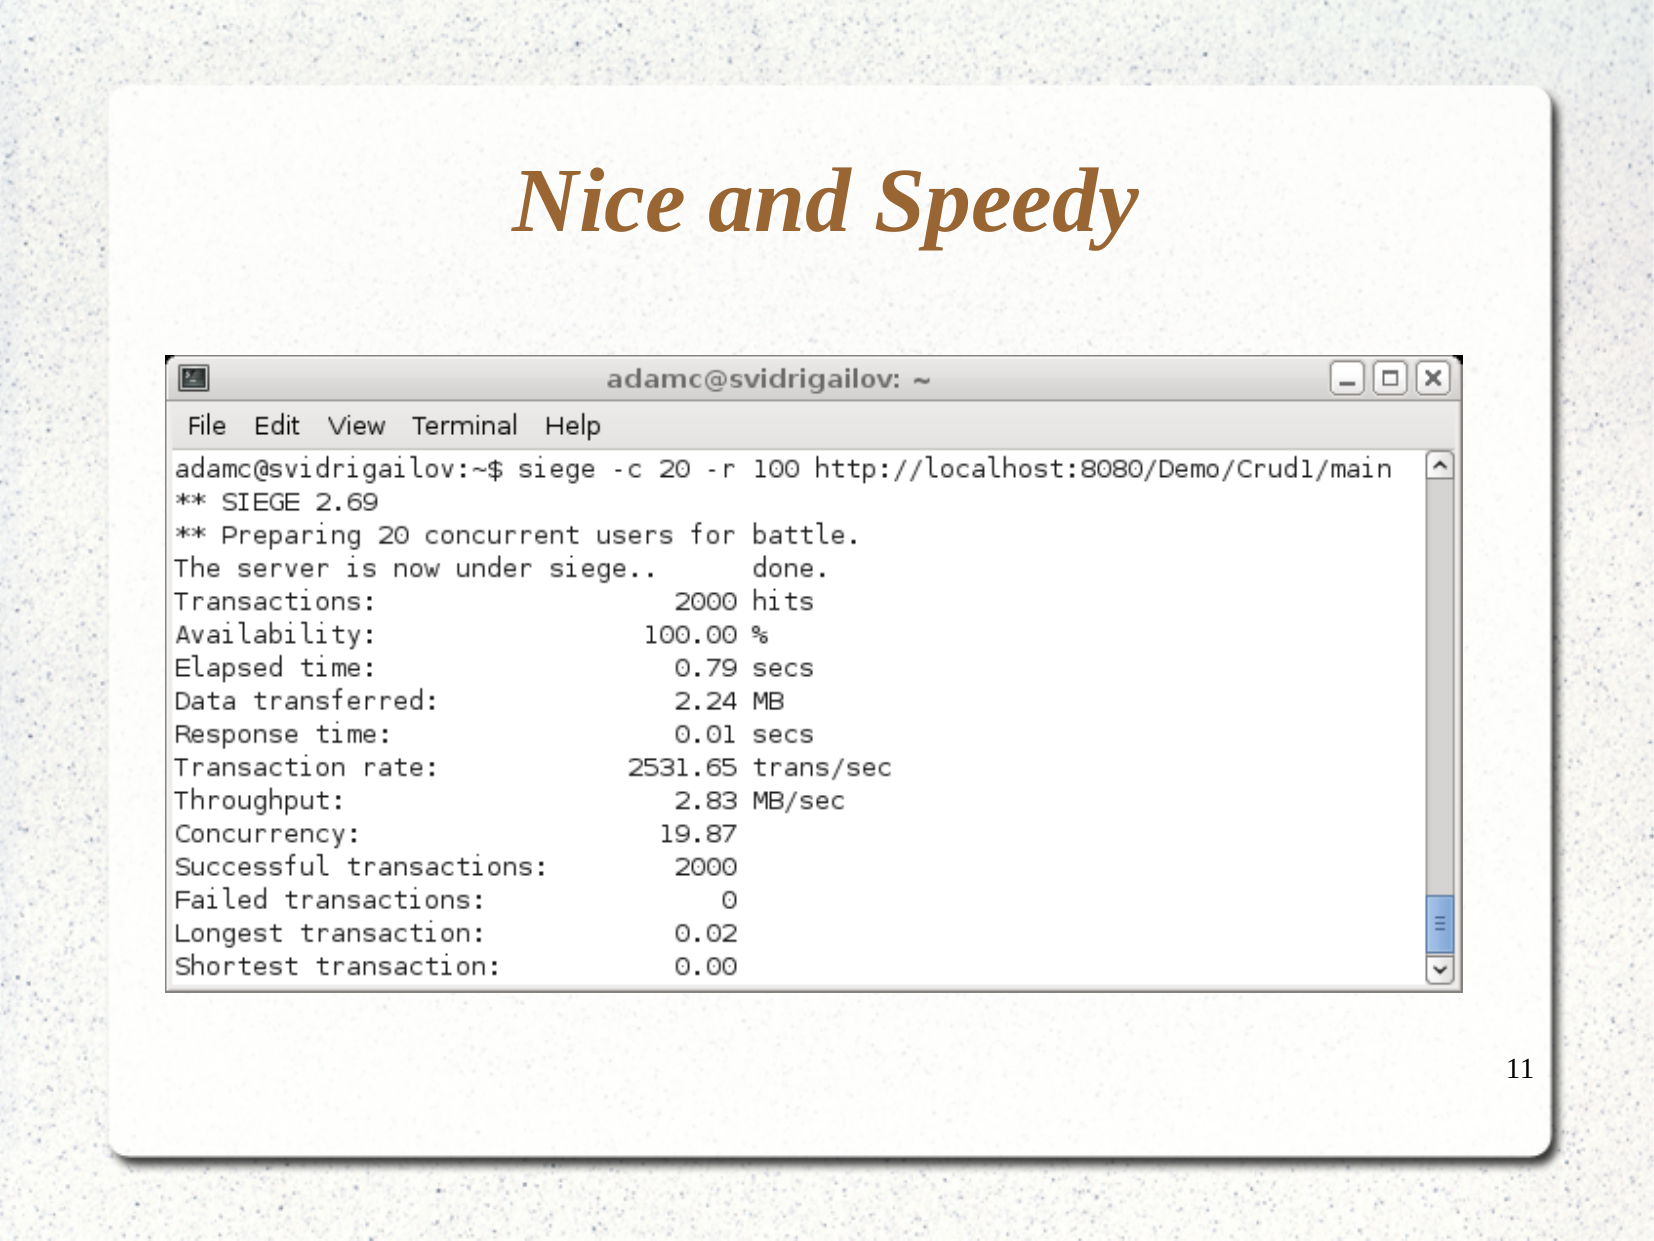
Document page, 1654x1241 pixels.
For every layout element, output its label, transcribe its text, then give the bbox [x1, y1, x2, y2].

title Nice and Speedy [118, 104, 1536, 297]
picture [0, 0, 1654, 1241]
